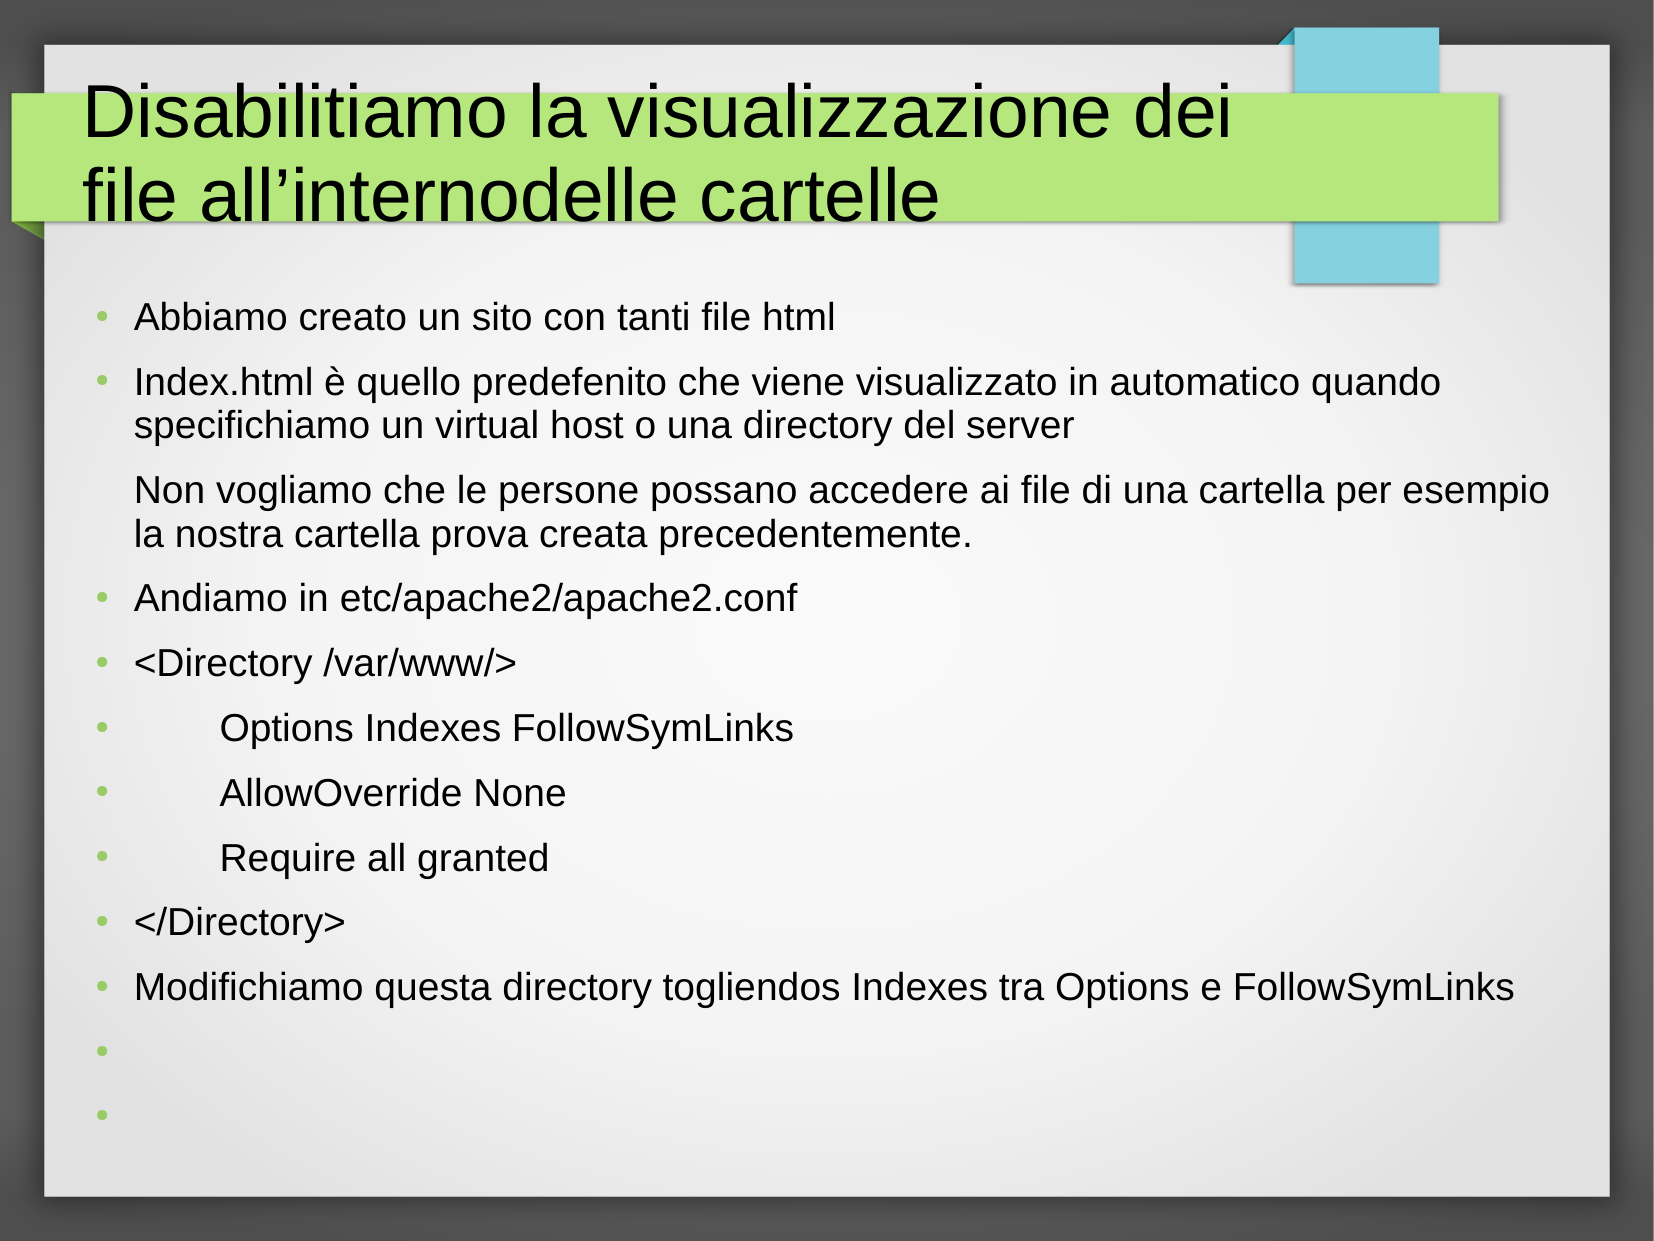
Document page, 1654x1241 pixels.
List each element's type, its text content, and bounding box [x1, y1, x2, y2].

list Abbiamo creato un sito con tanti file html Index.html è quello predefenito che viene visualizzato in automatico quando specifichiamo un virtual host o una directory del server Non vogliamo che le persone possano accedere ai file di una cartella per esempio la nostra cartella prova creata precedentemente. Andiamo in etc/apache2/apache2.conf <Directory /var/www/> Options Indexes FollowSymLinks AllowOverride None Require all granted </Directory> Modifichiamo questa directory togliendos Indexes tra Options e FollowSymLinks [82, 295, 1571, 1015]
picture [0, 0, 1654, 1241]
title Disabilitiamo la visualizzazione dei file all’internodelle cartelle [82, 69, 1264, 238]
